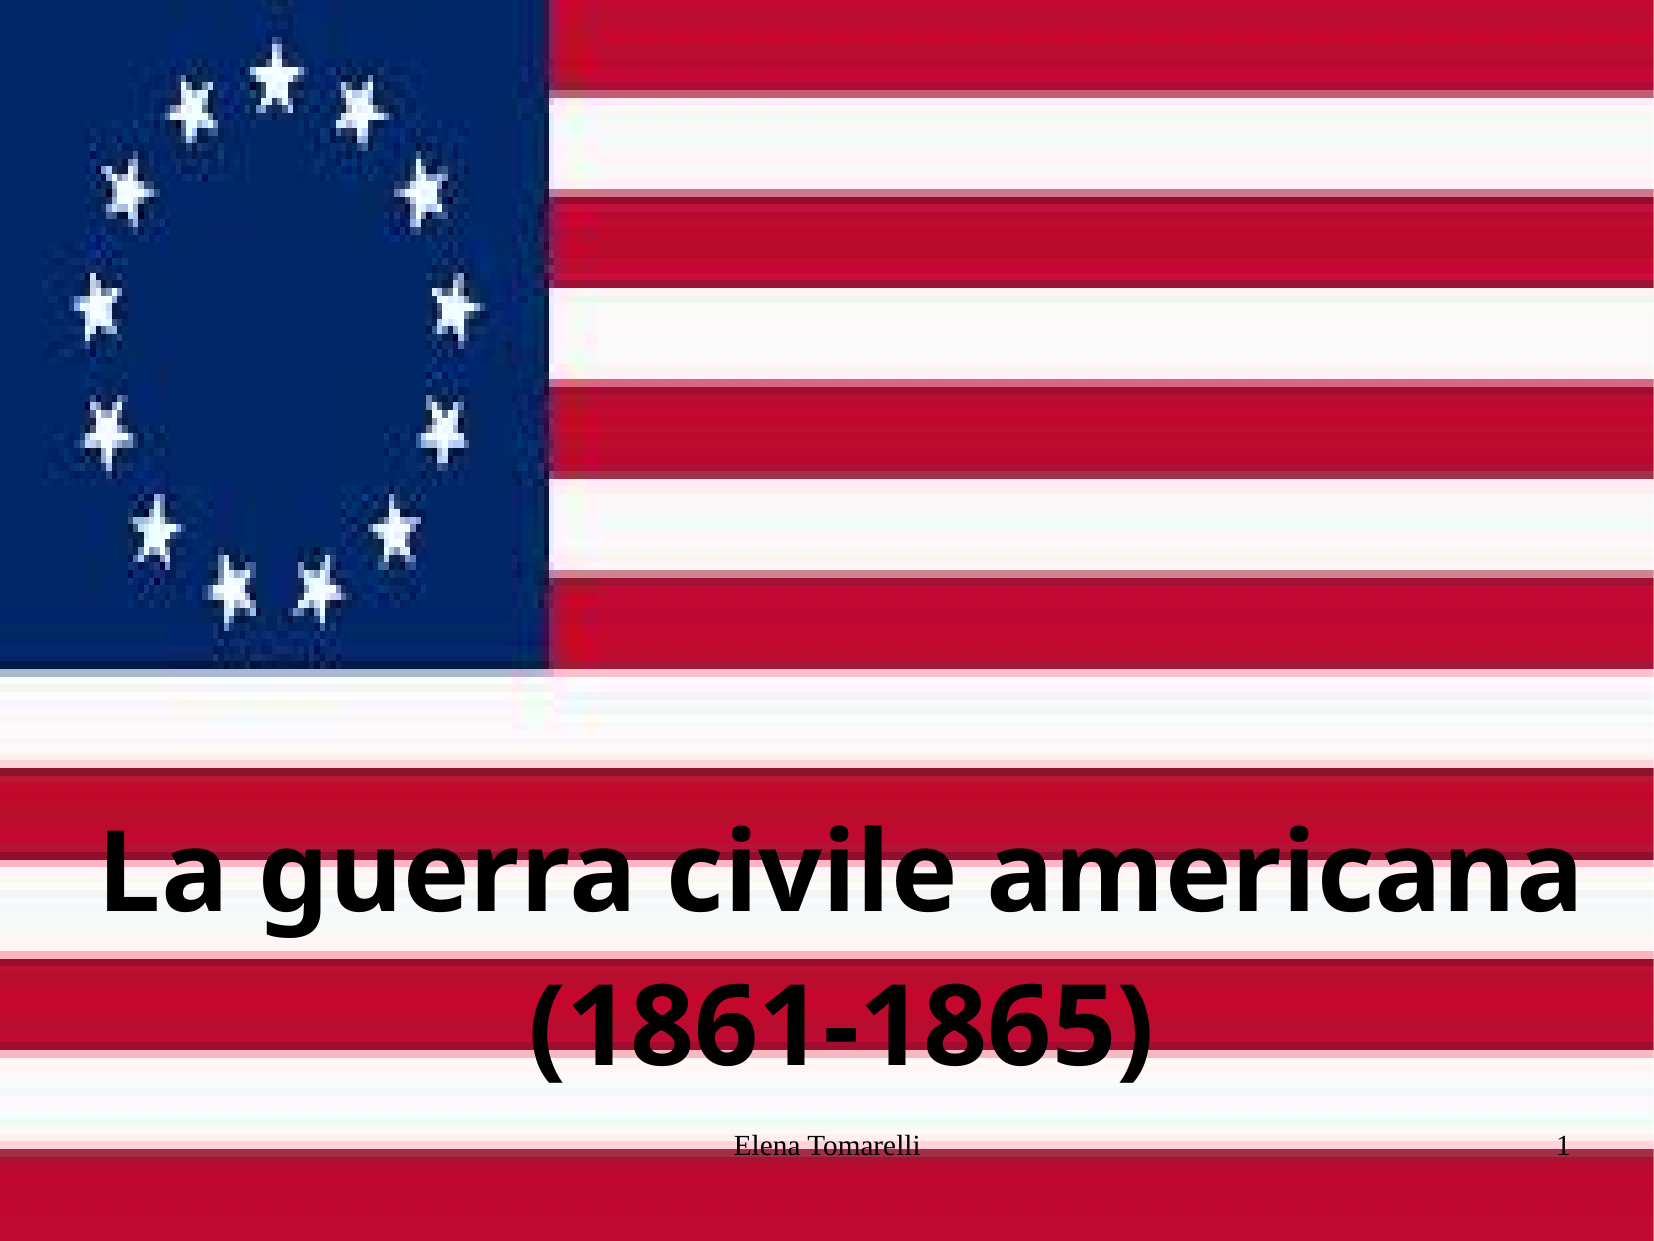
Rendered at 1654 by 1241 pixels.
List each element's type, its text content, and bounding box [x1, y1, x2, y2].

title La guerra civile americana (1861-1865) [88, 708, 1595, 1182]
picture [0, 0, 1654, 1241]
